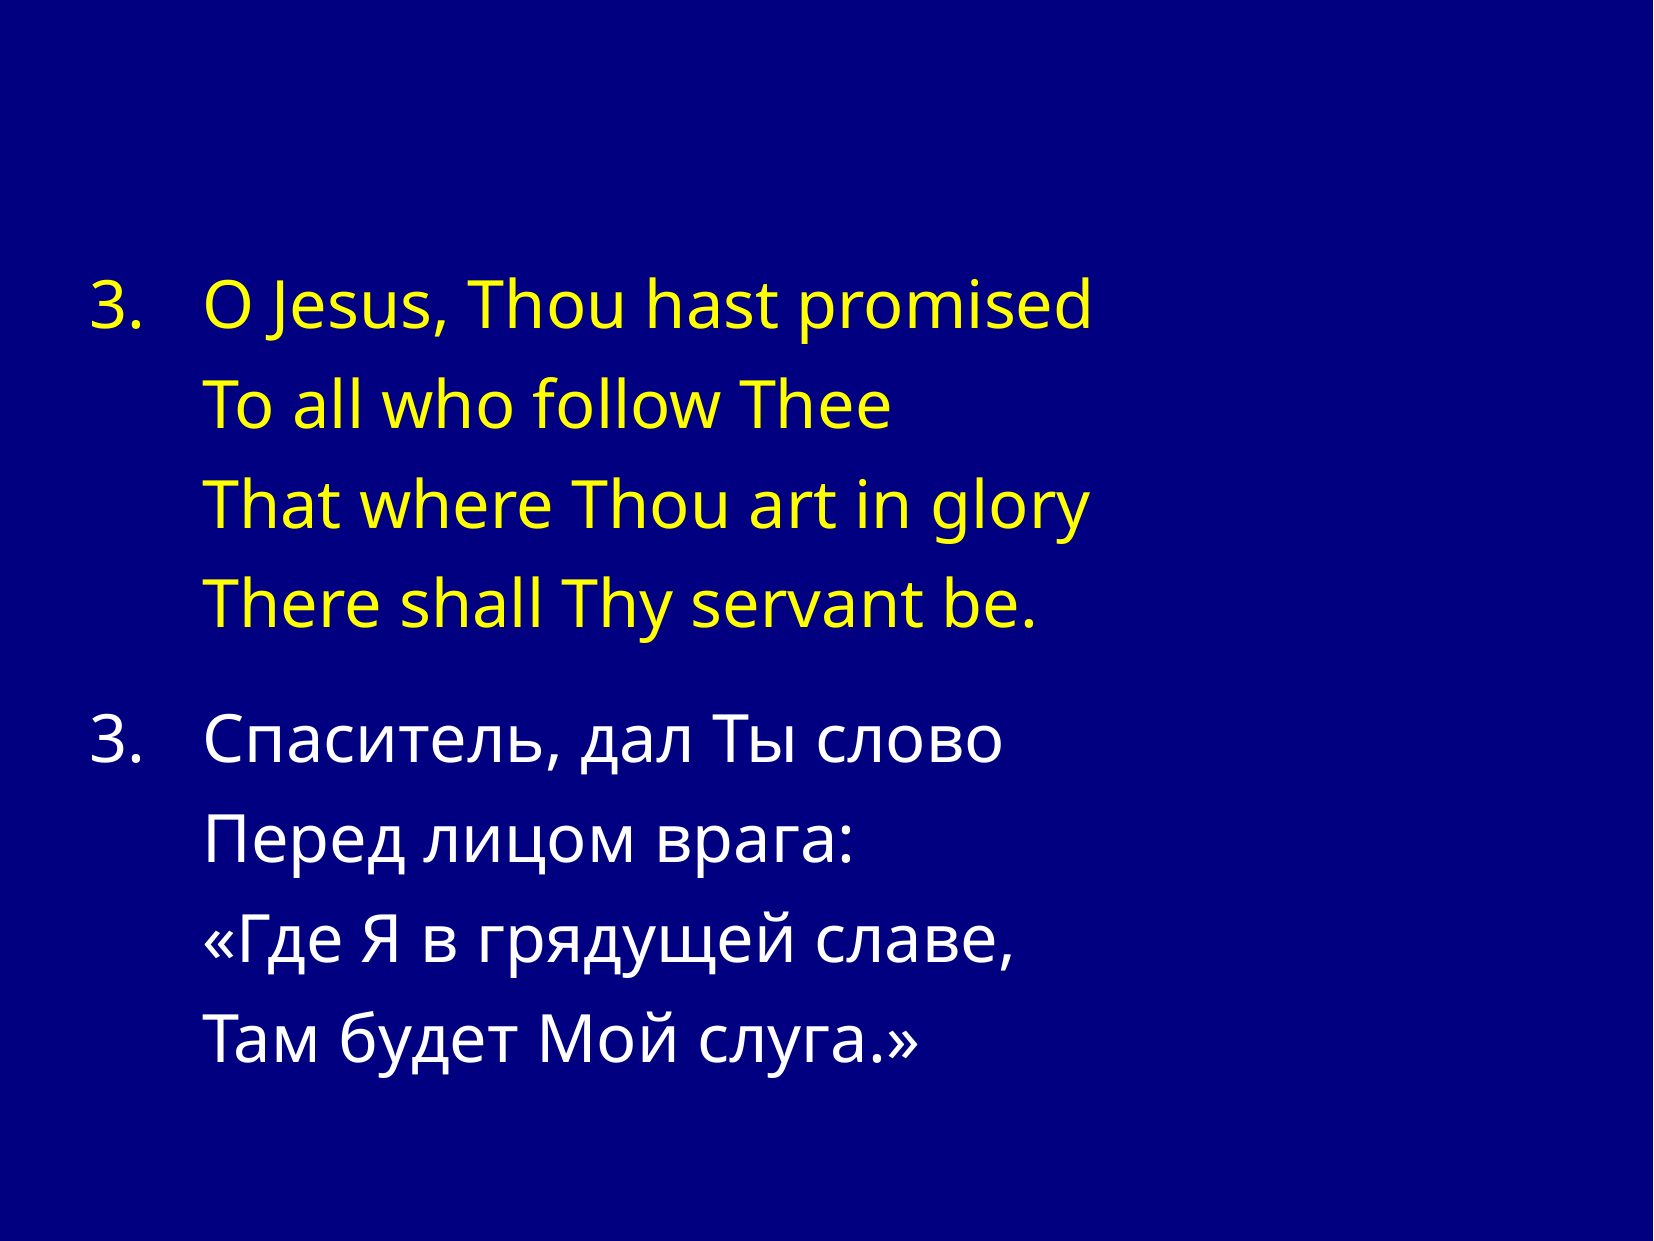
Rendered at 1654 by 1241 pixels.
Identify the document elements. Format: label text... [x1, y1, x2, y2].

text_box 3. Спаситель, дал Ты слово Перед лицом врага: «Где Я в грядущей славе, Там будет Мой слуга.» [75, 675, 1576, 1163]
text_box 3. O Jesus, Thou hast promised To all who follow Thee That where Thou art in glory There shall Thy servant be. [75, 150, 1576, 638]
